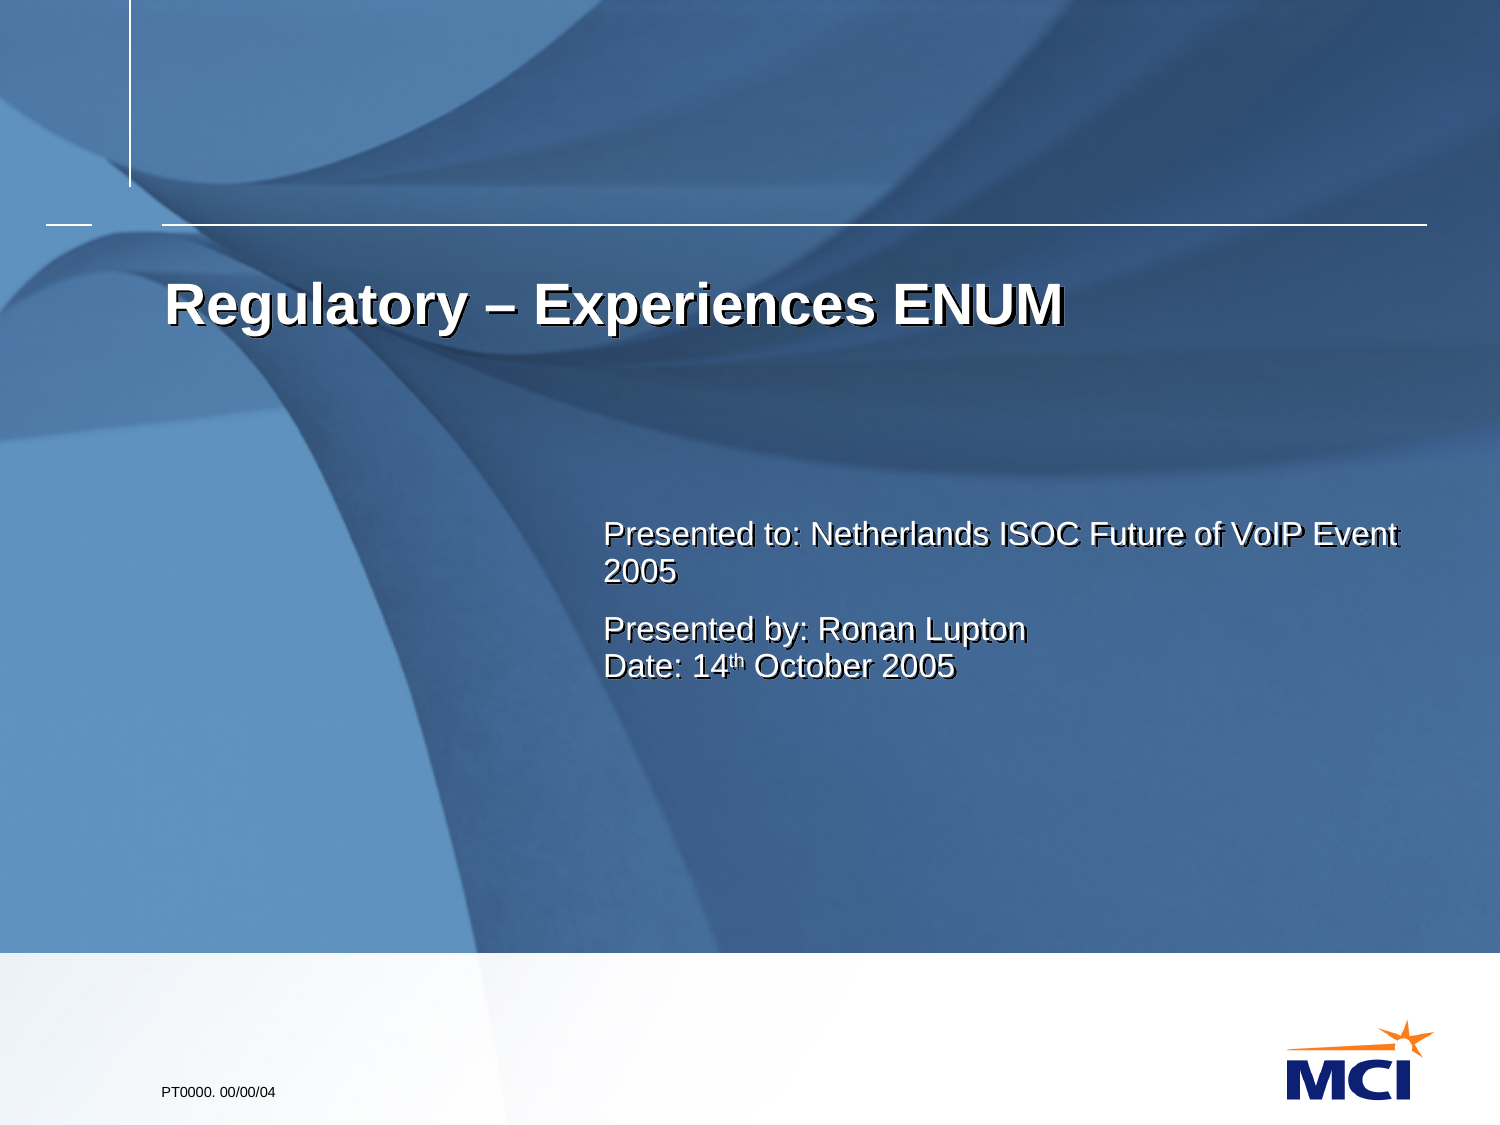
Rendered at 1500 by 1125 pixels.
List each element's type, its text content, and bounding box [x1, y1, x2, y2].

picture [0, 0, 1500, 1125]
subtitle Presented to: Netherlands ISOC Future of VoIP Event 2005 Presented by: Ronan Lupton Date: 14th October 2005 [603, 515, 1428, 733]
title Regulatory – Experiences ENUM [164, 256, 1300, 469]
